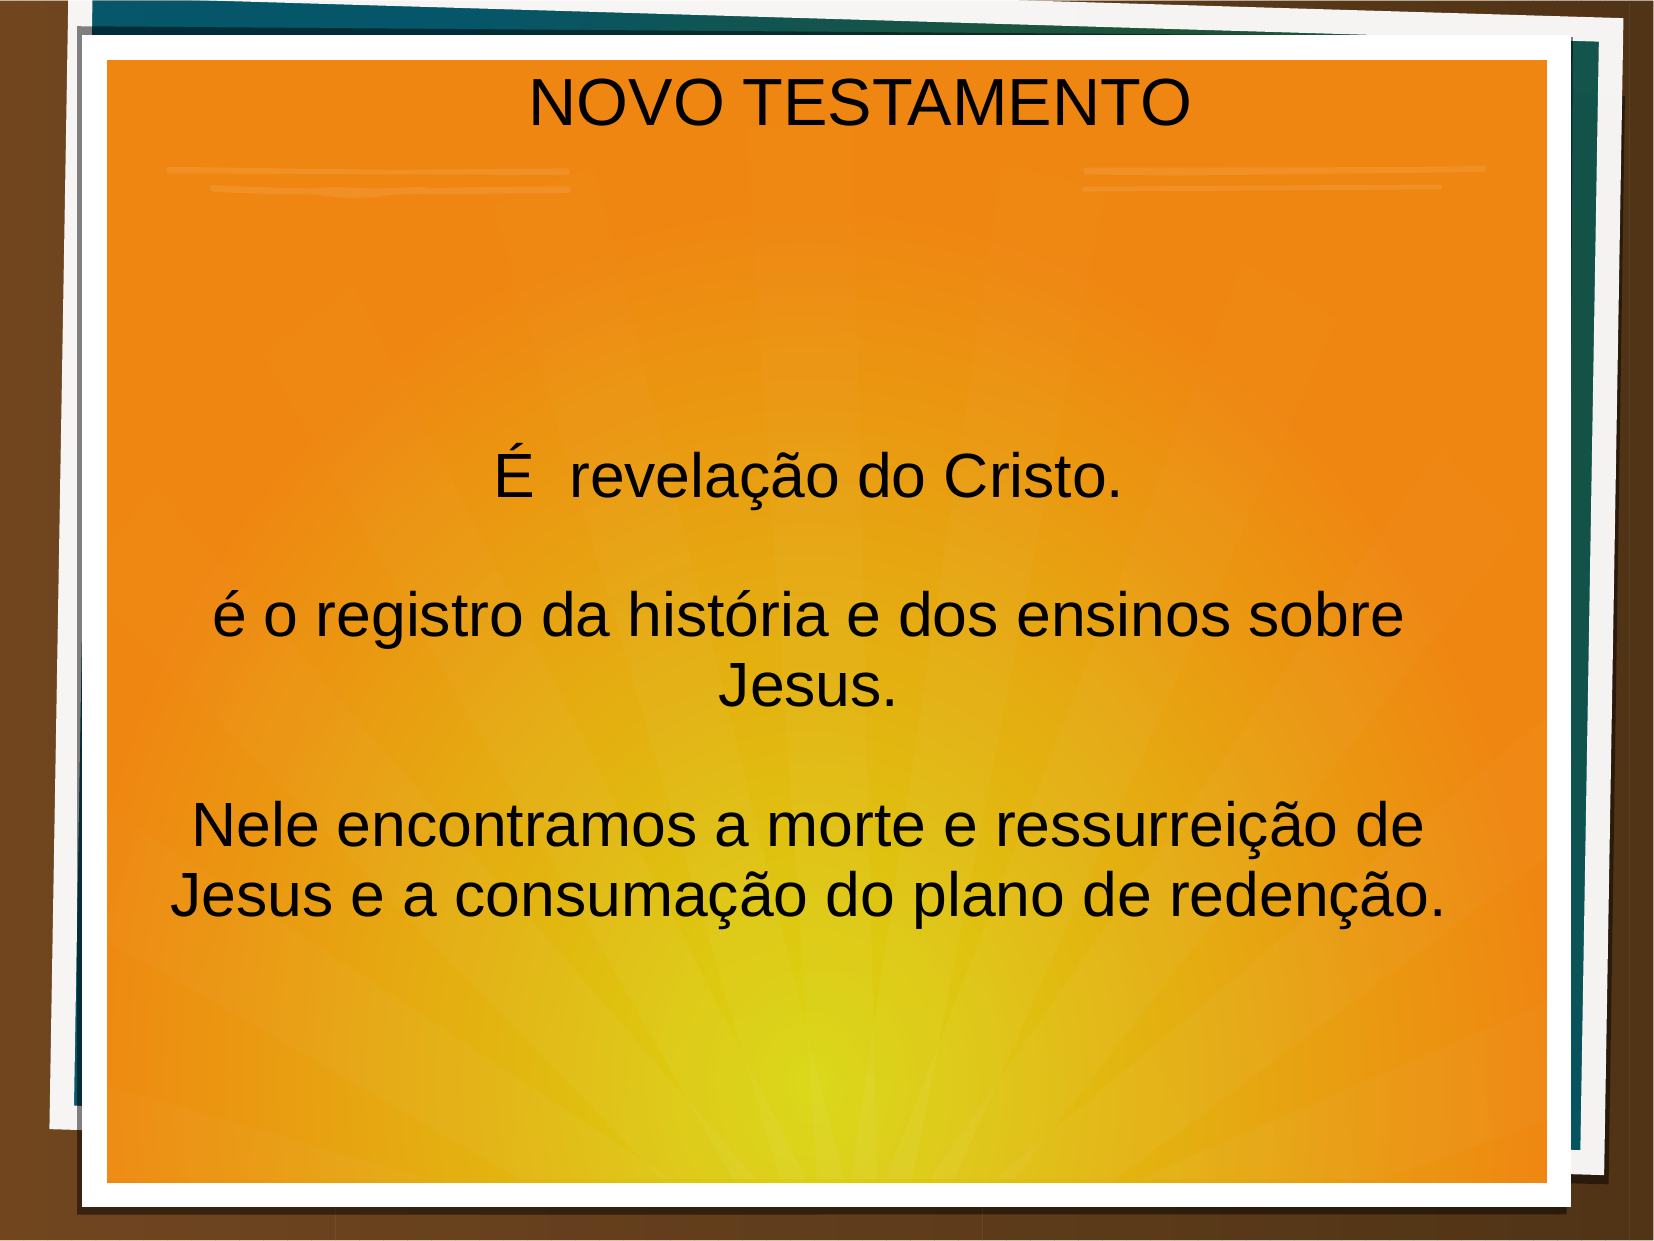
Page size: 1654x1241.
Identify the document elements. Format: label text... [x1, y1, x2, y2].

title NOVO TESTAMENTO [341, 48, 1381, 156]
subtitle É revelação do Cristo. é o registro da história e dos ensinos sobre Jesus. Nele encontramos a morte e ressurreição de Jesus e a consumação do plano de redenção. [165, 200, 1453, 1170]
